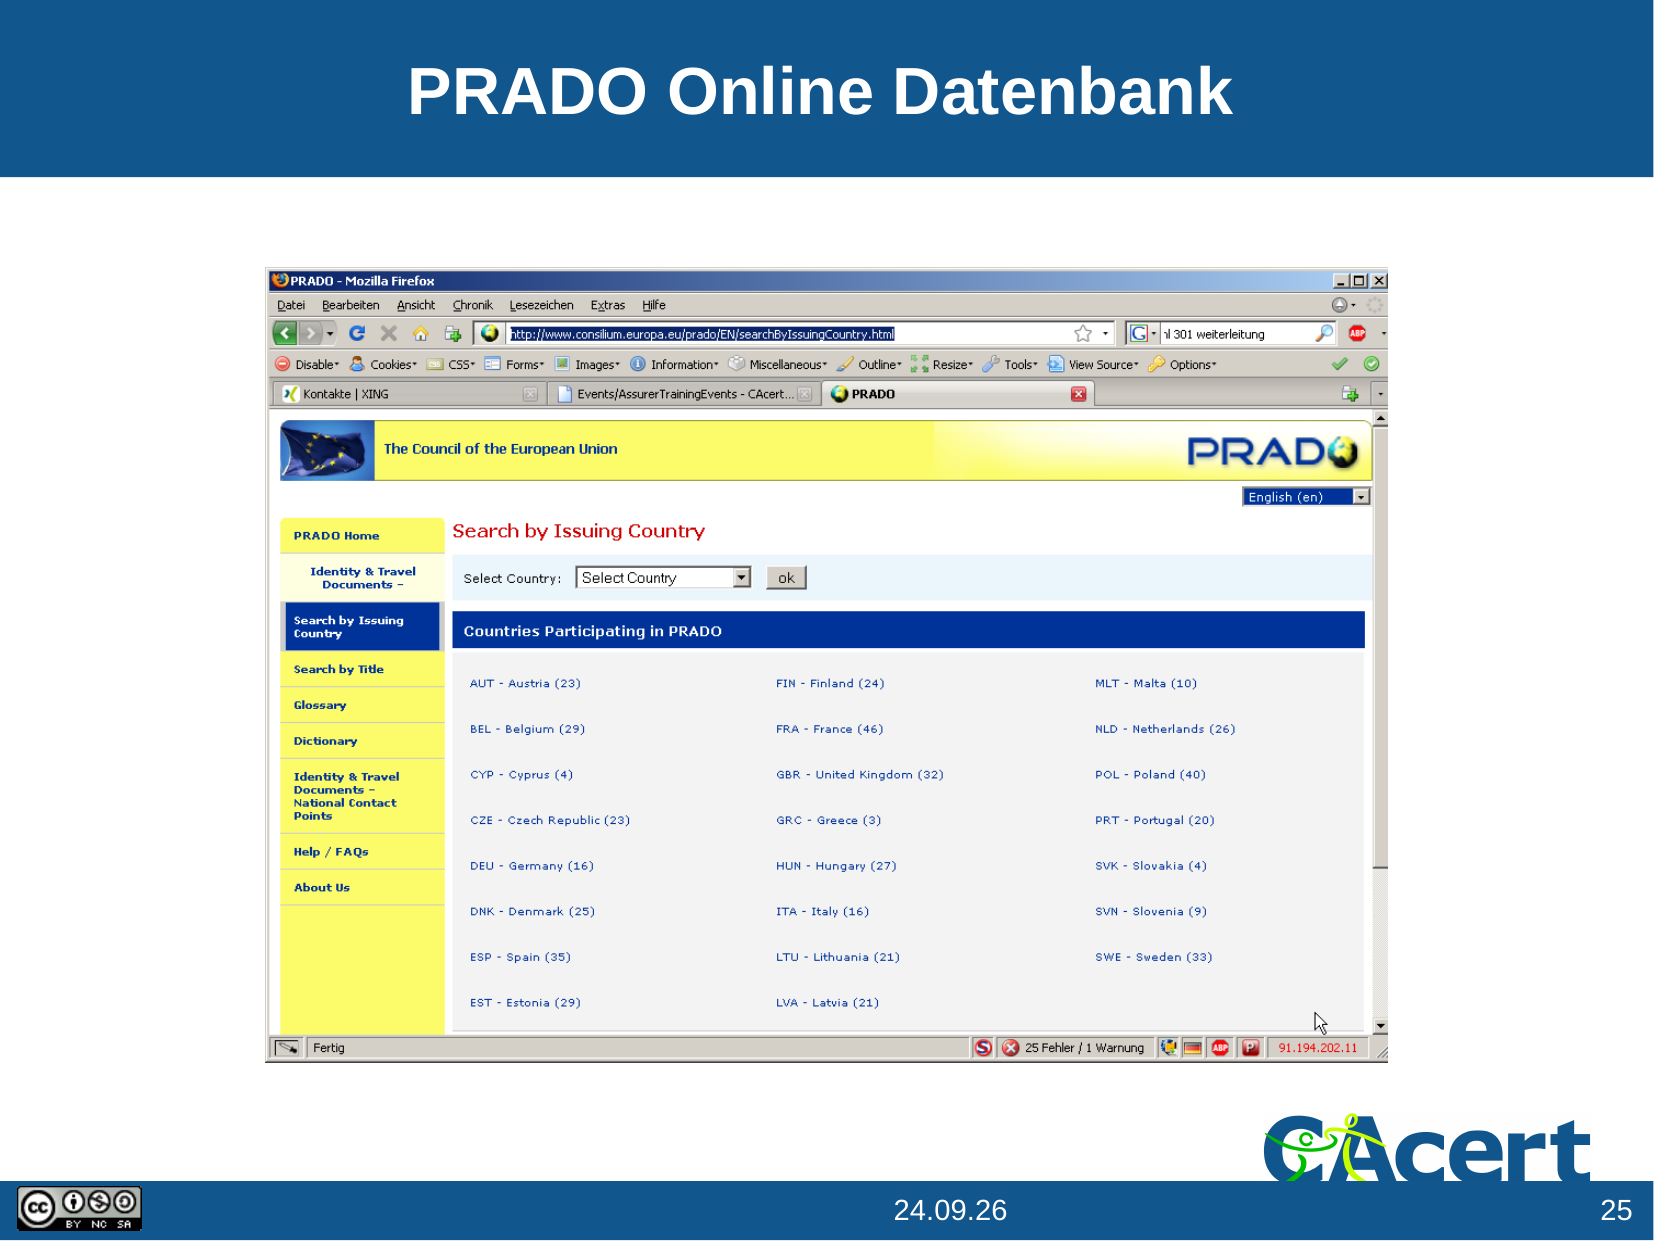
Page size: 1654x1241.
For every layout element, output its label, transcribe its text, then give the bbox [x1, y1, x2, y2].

picture [1263, 1112, 1591, 1181]
picture [17, 1186, 142, 1231]
title PRADO Online Datenbank [76, 17, 1565, 166]
picture [265, 267, 1388, 1063]
